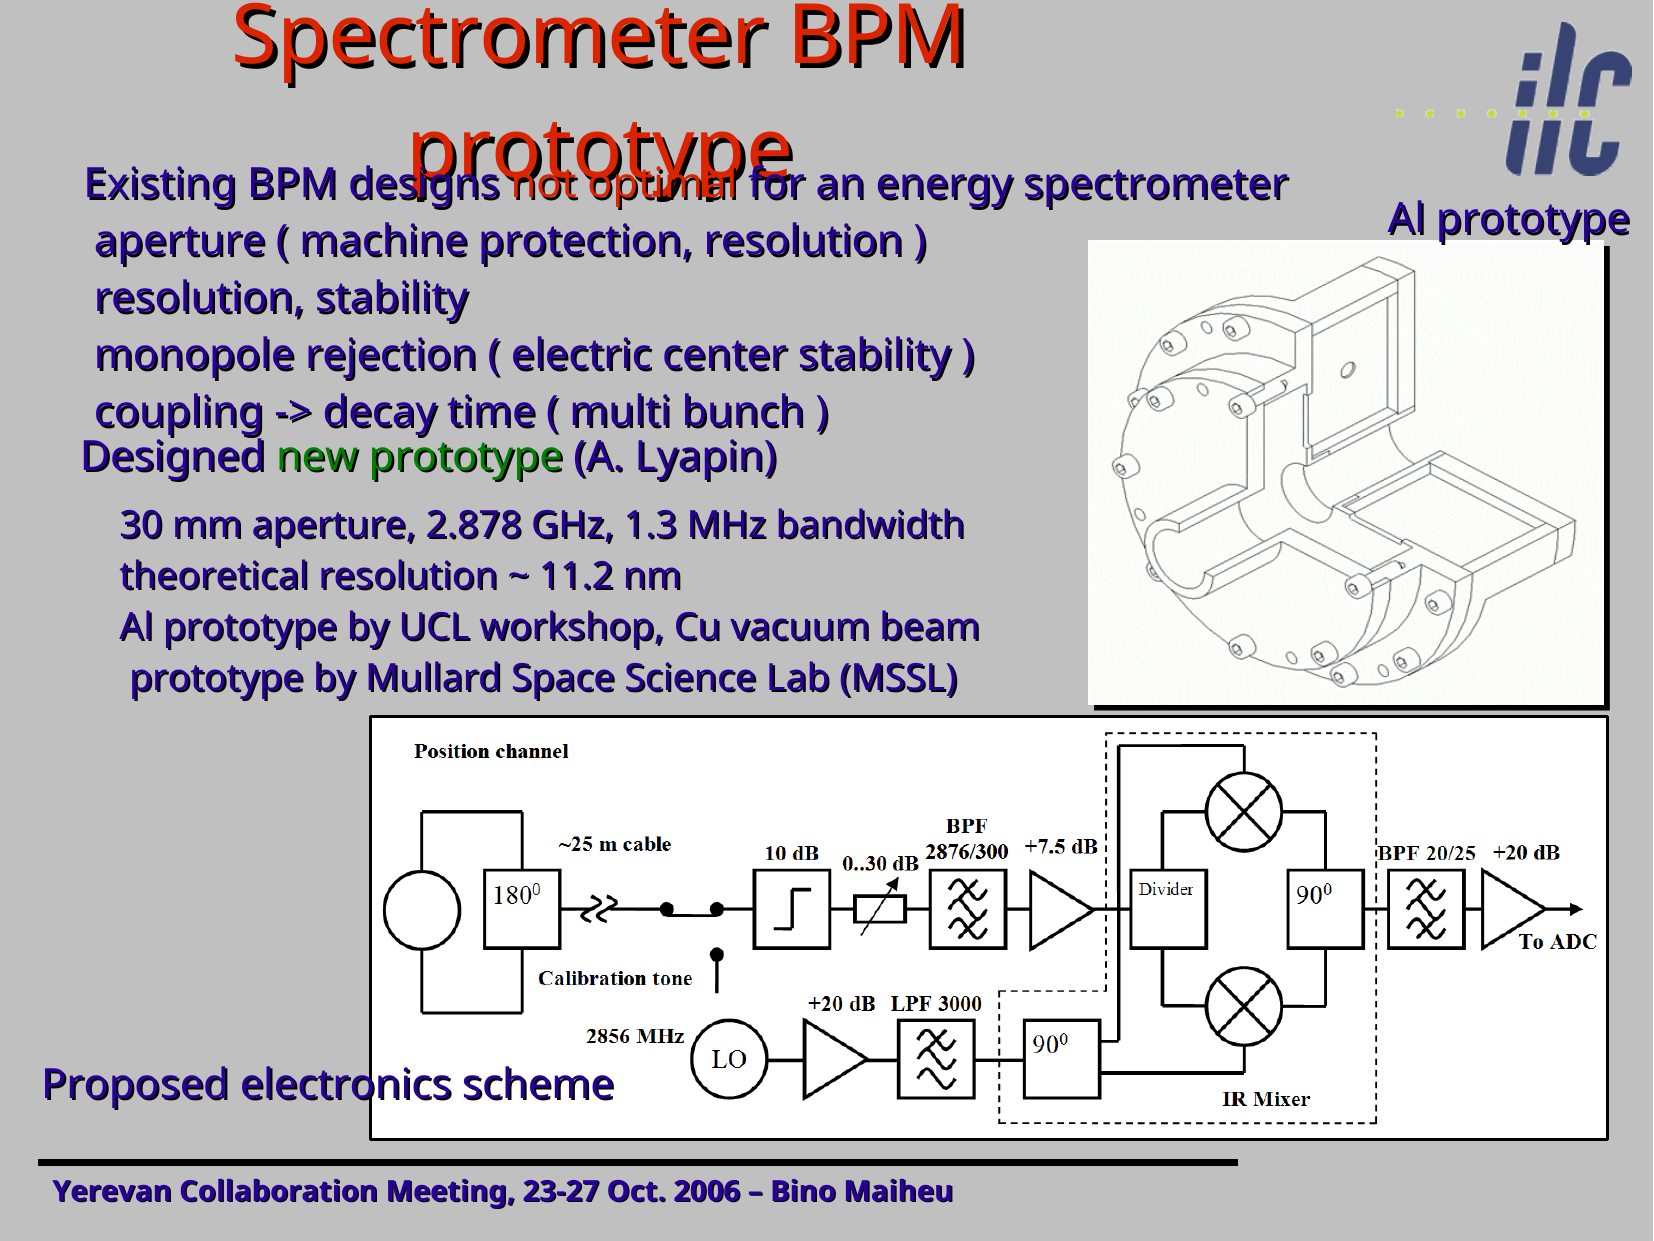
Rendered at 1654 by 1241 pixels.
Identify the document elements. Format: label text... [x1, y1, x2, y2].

picture [1088, 240, 1604, 705]
text_box Existing BPM designs not optimal for an energy spectrometer aperture ( machine protection, resolution ) resolution, stability monopole rejection ( electric center stability ) coupling -> decay time ( multi bunch ) [68, 145, 1225, 412]
text_box Al prototype [1372, 180, 1628, 246]
picture [1396, 22, 1632, 176]
title Spectrometer BPM prototype [37, 37, 1162, 140]
picture [372, 718, 1606, 1138]
text_box Proposed electronics scheme [26, 1046, 589, 1112]
text_box 30 mm aperture, 2.878 GHz, 1.3 MHz bandwidth theoretical resolution ~ 11.2 nm Al prototype by UCL workshop, Cu vacuum beam prototype by Mullard Space Science Lab (MSSL) [94, 489, 957, 686]
text_box Yerevan Collaboration Meeting, 23-27 Oct. 2006 – Bino Maiheu [37, 1162, 996, 1213]
text_box Designed new prototype (A. Lyapin) [64, 417, 772, 483]
